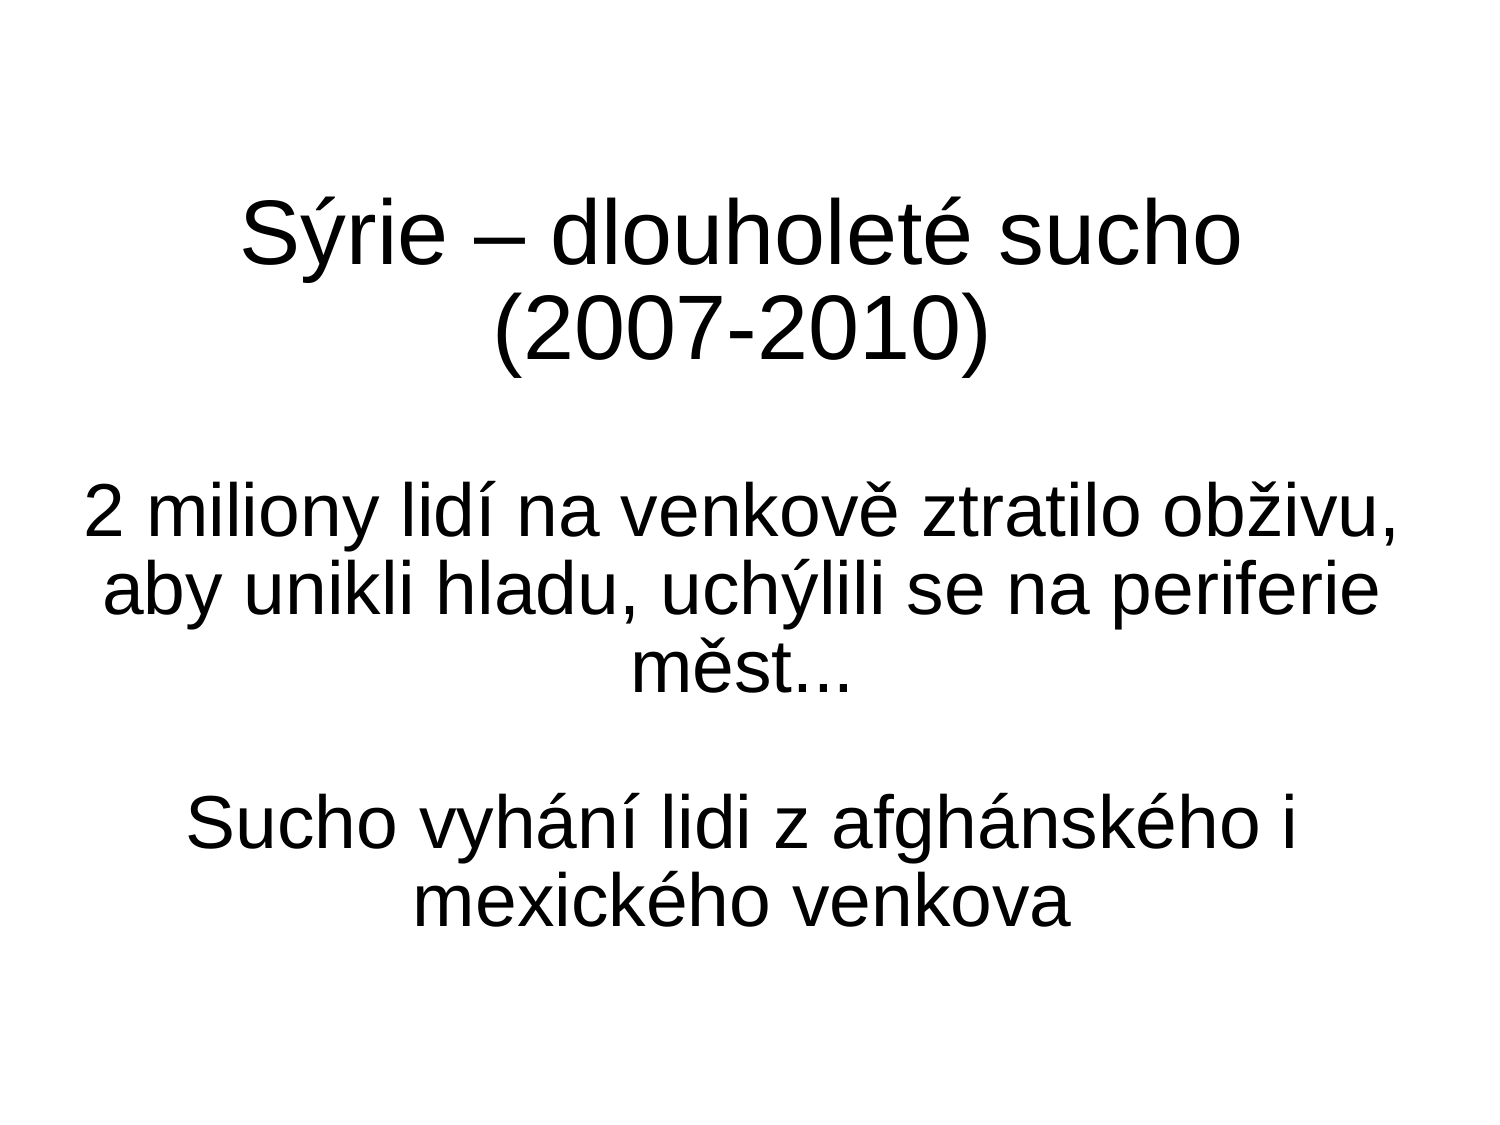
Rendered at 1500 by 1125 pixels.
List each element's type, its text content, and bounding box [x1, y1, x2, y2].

title Sýrie – dlouholeté sucho (2007-2010) 2 miliony lidí na venkově ztratilo obživu, aby unikli hladu, uchýlili se na periferie měst... Sucho vyhání lidi z afghánského i mexického venkova [67, 184, 1418, 947]
